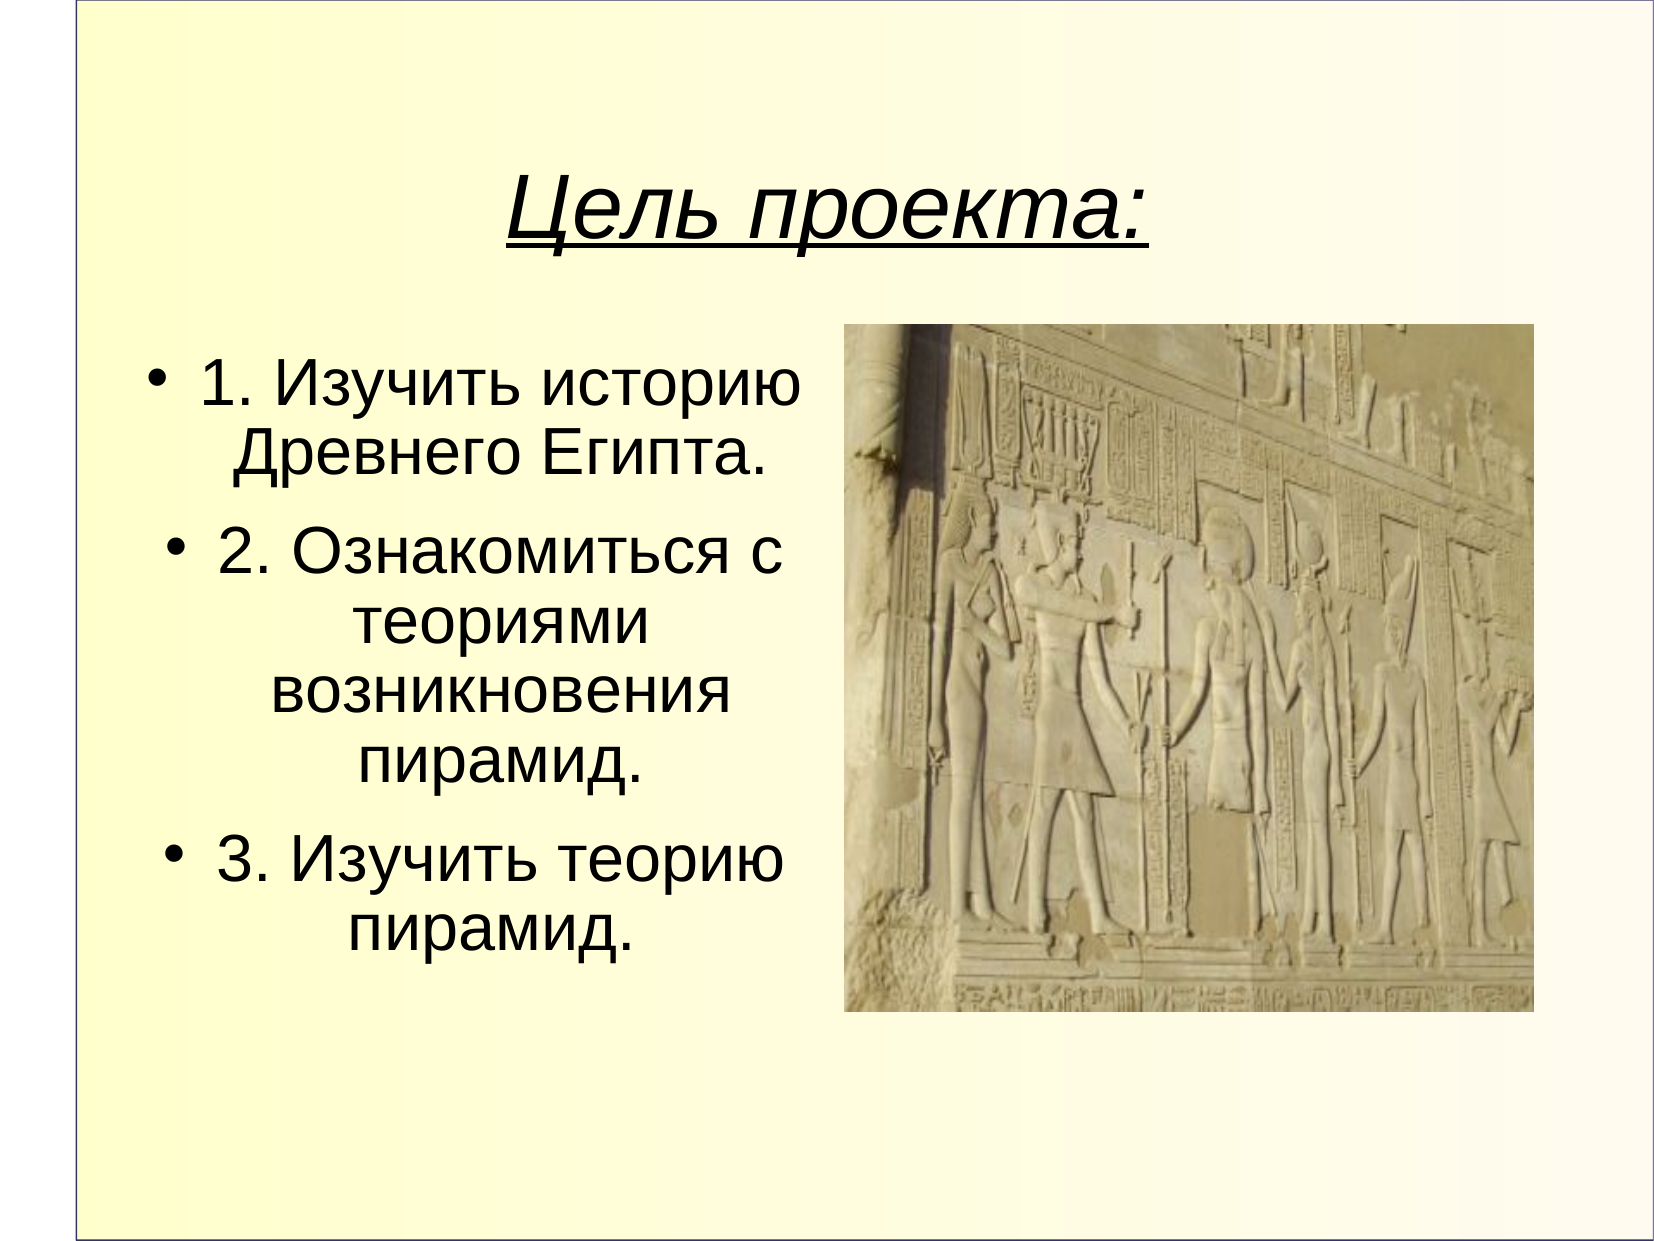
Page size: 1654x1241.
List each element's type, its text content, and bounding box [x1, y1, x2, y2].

list 1. Изучить историю Древнего Египта. 2. Ознакомиться с теориями возникновения пирамид. 3. Изучить теорию пирамид. [121, 344, 811, 1164]
picture [844, 324, 1534, 1012]
title Цель проекта: [121, 102, 1534, 310]
